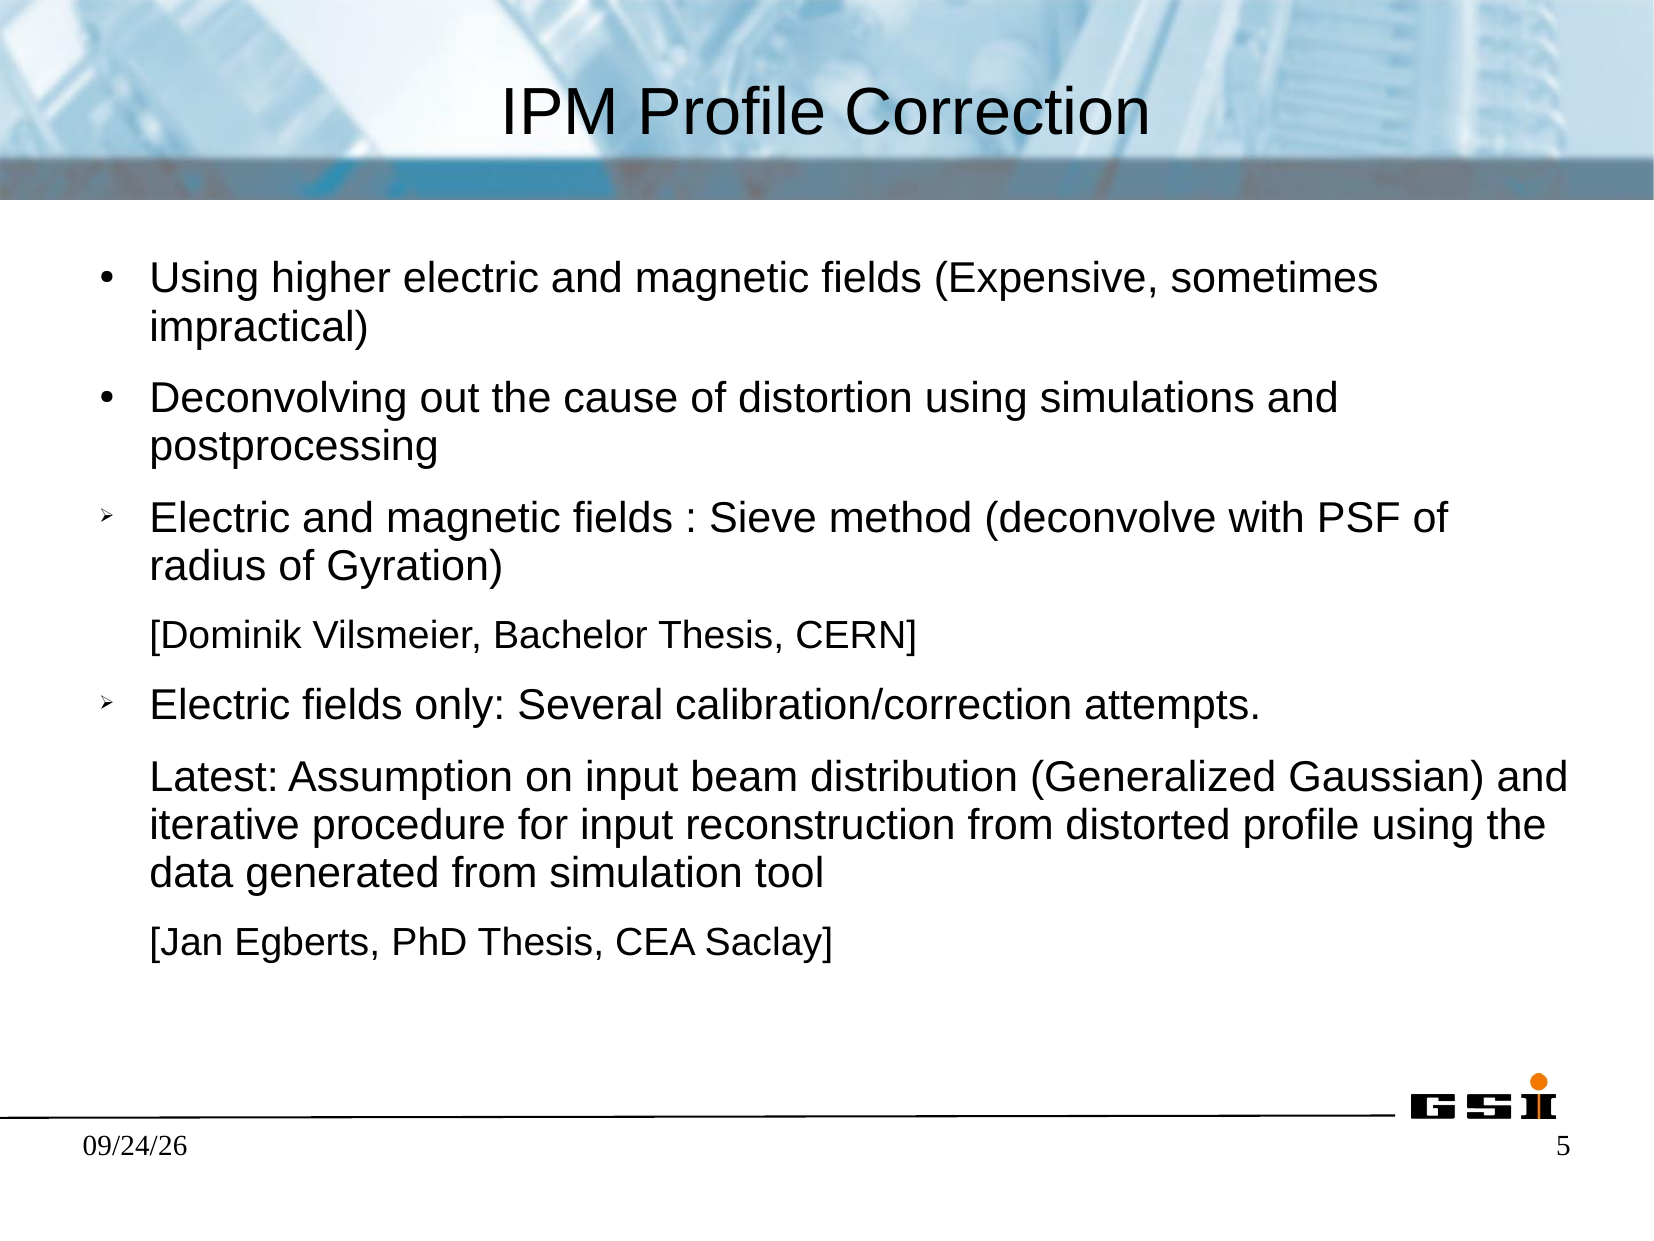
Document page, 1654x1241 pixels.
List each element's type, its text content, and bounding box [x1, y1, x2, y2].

list Using higher electric and magnetic fields (Expensive, sometimes impractical) Deconvolving out the cause of distortion using simulations and postprocessing Electric and magnetic fields : Sieve method (deconvolve with PSF of radius of Gyration) [Dominik Vilsmeier, Bachelor Thesis, CERN] Electric fields only: Several calibration/correction attempts. Latest: Assumption on input beam distribution (Generalized Gaussian) and iterative procedure for input reconstruction from distorted profile using the data generated from simulation tool [Jan Egberts, PhD Thesis, CEA Saclay] [82, 253, 1571, 974]
title IPM Profile Correction [82, 8, 1571, 216]
picture [0, 0, 1654, 200]
picture [1411, 1073, 1556, 1119]
